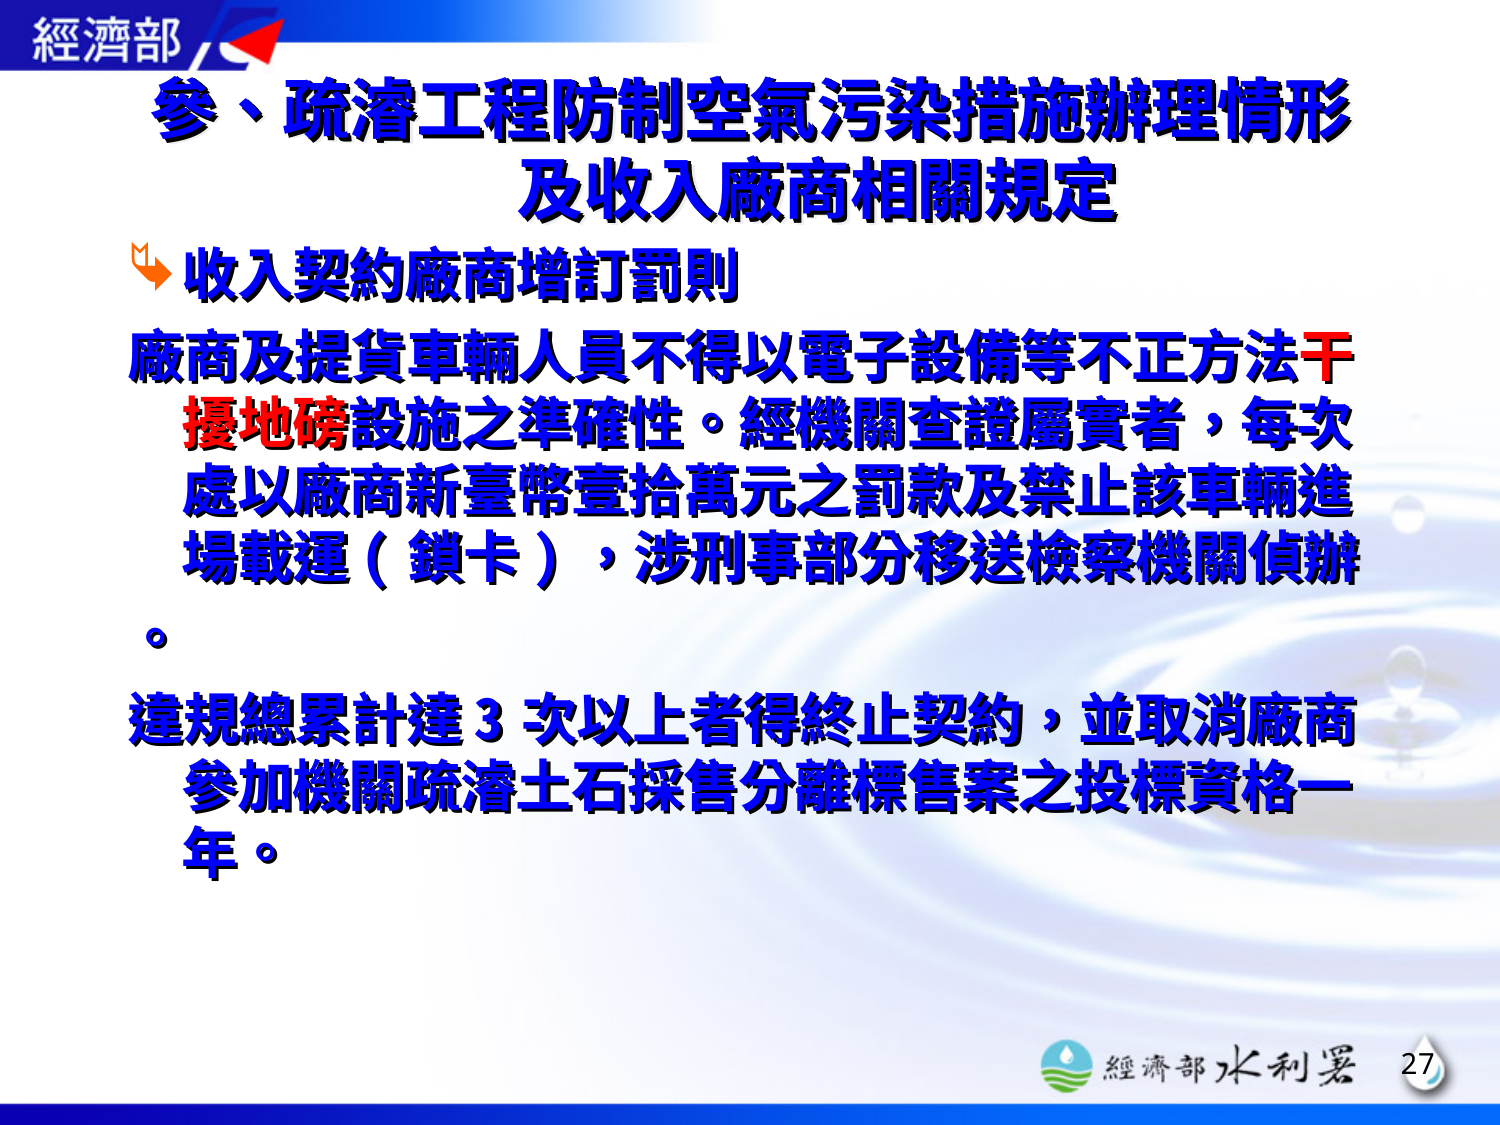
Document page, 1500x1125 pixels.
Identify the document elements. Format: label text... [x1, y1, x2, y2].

picture [0, 0, 1500, 1125]
title 參、疏濬工程防制空氣污染措施辦理情形 及收入廠商相關規定 [41, 137, 1459, 238]
text_box <編號> [1362, 1037, 1450, 1113]
list 收入契約廠商增訂罰則 廠商及提貨車輛人員不得以電子設備等不正方法干擾地磅設施之準確性。經機關查證屬實者，每次處以廠商新臺幣壹拾萬元之罰款及禁止該車輛進場載運(鎖卡)，涉刑事部分移送檢察機關偵辦 。 違規總累計達3次以上者得終止契約，並取消廠商參加機關疏濬土石採售分離標售案之投標資格一年。 [112, 231, 1388, 965]
